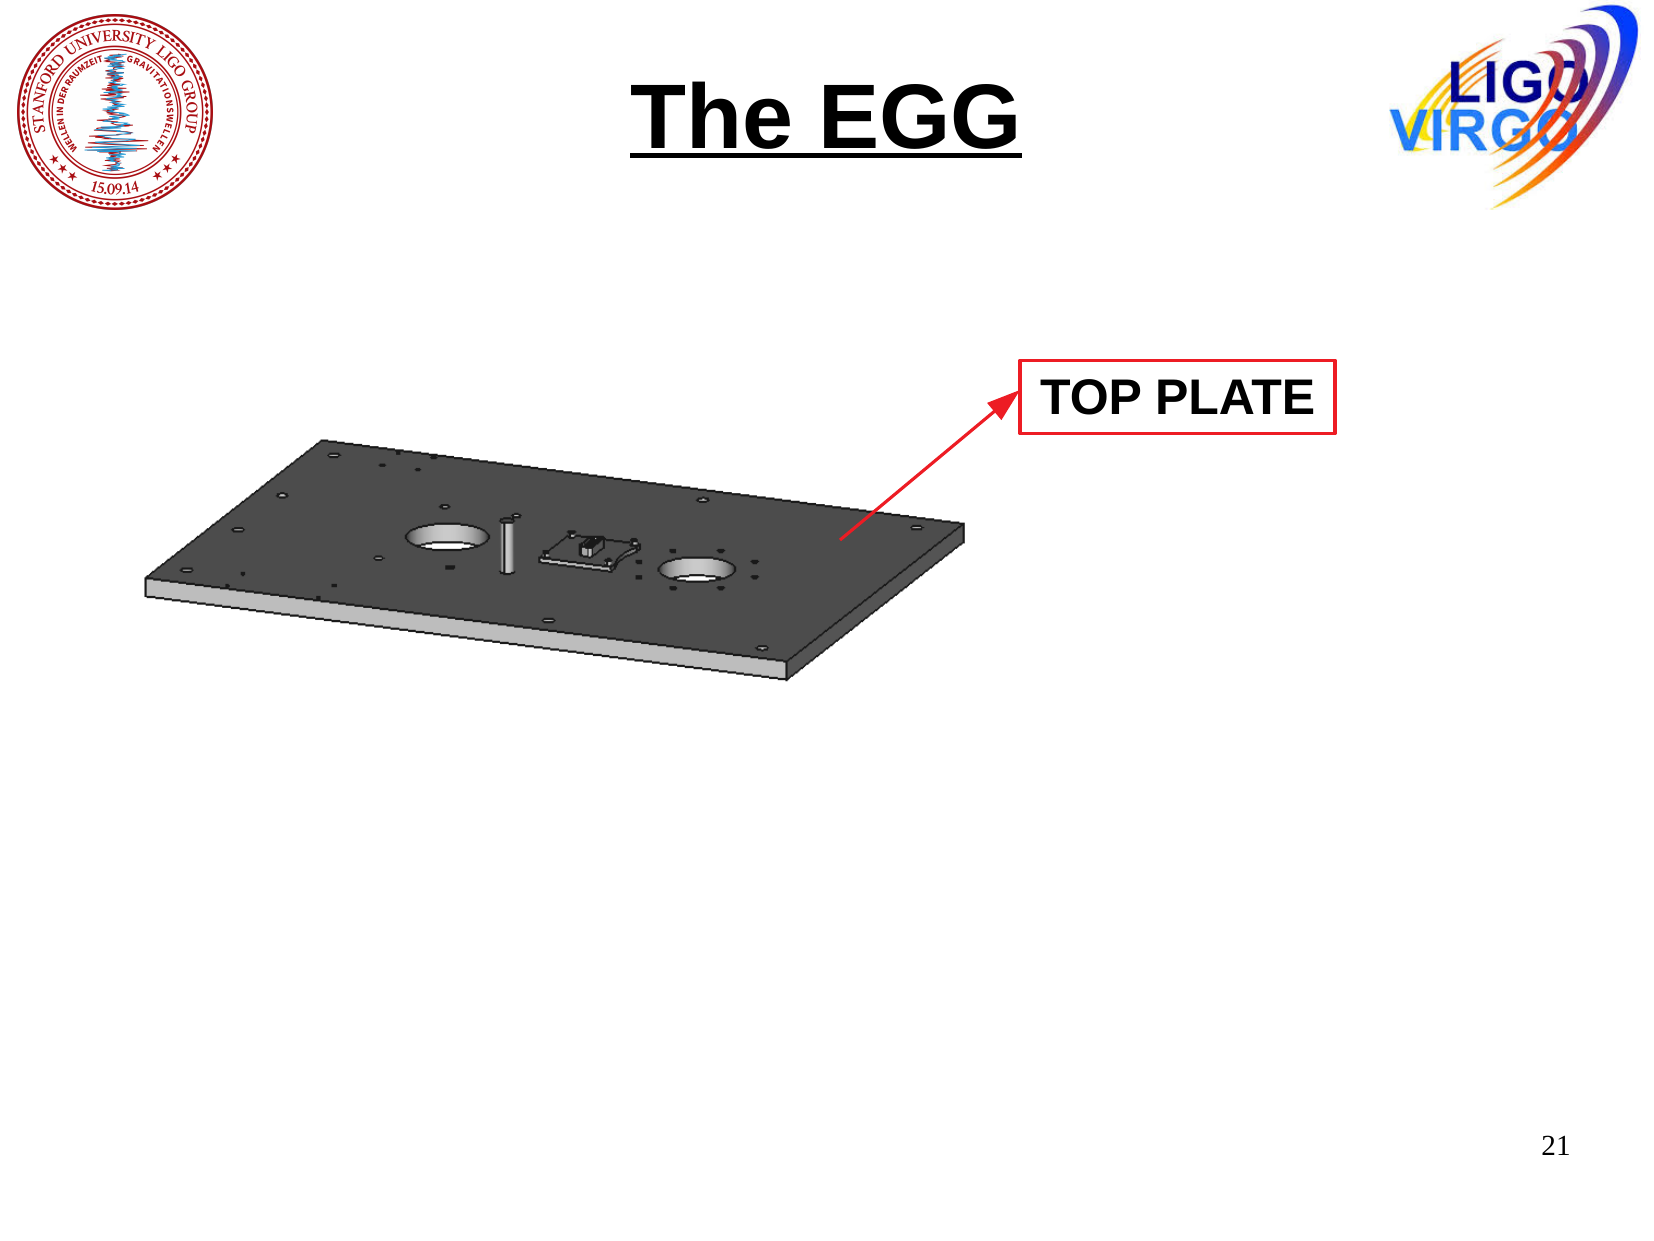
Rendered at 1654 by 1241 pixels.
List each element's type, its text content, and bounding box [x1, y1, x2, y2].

picture [104, 405, 1035, 690]
picture [1372, 0, 1654, 210]
picture [17, 14, 82, 210]
text_box TOP PLATE [1020, 360, 1336, 434]
text_box The EGG [82, 8, 1571, 215]
